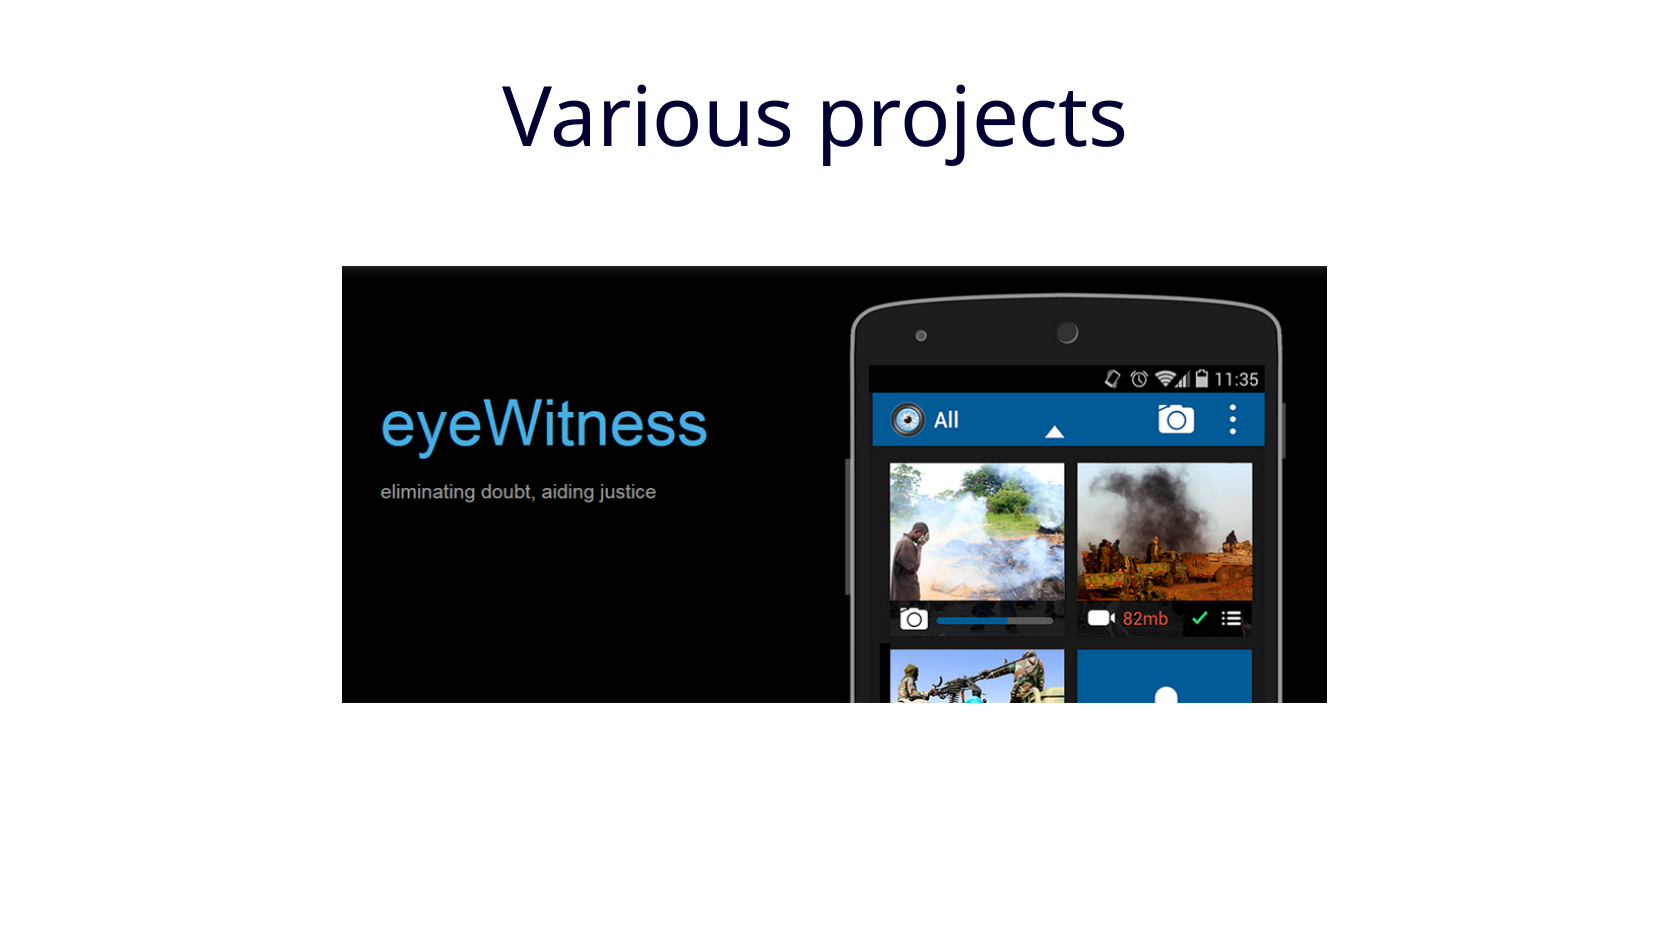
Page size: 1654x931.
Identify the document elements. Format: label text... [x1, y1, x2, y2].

title Various projects [82, 37, 1571, 193]
picture [342, 266, 1327, 703]
